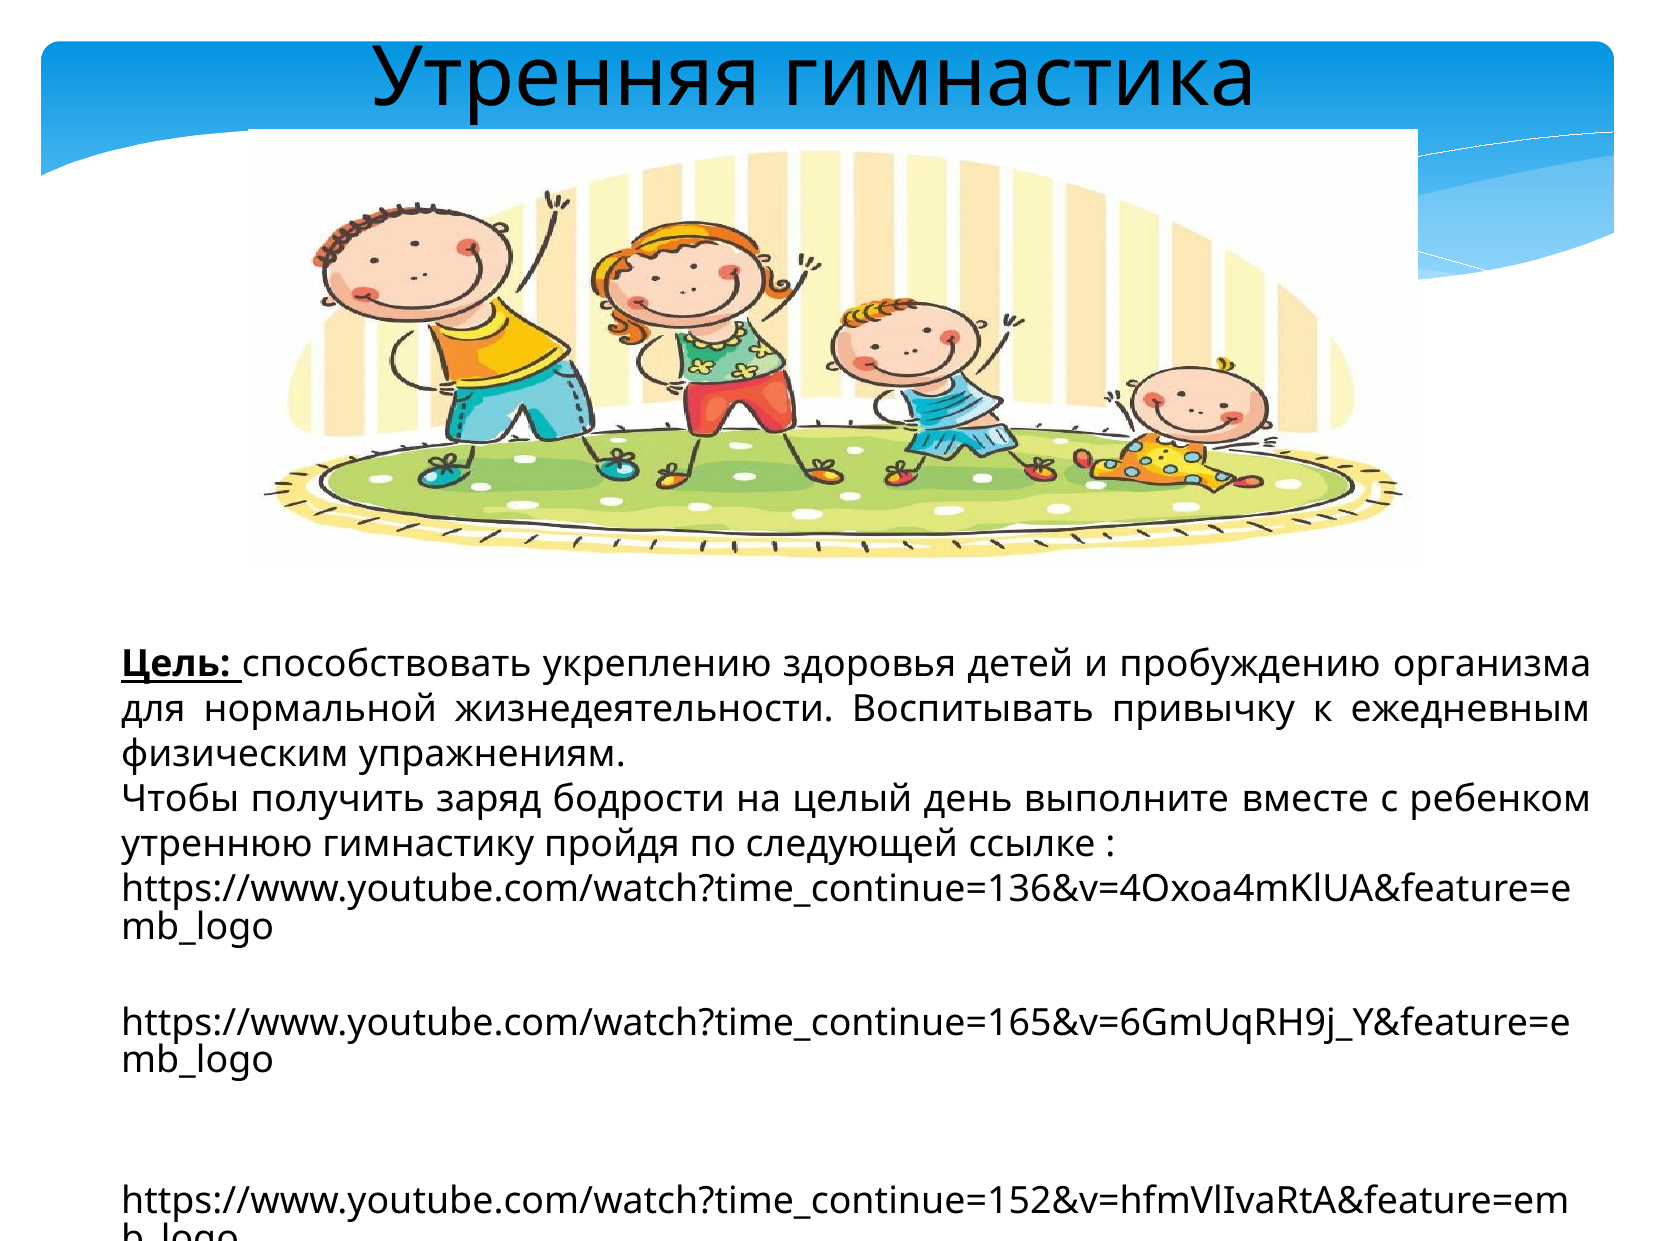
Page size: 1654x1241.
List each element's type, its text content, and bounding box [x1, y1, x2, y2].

text_box Цель: способствовать укреплению здоровья детей и пробуждению организма для нормальной жизнедеятельности. Воспитывать привычку к ежедневным физическим упражнениям. Чтобы получить заряд бодрости на целый день выполните вместе с ребенком утреннюю гимнастику пройдя по следующей cсылке : https://www.youtube.com/watch?time_continue=136&v=4Oxoa4mKlUA&feature=emb_logo https://www.youtube.com/watch?time_continue=165&v=6GmUqRH9j_Y&feature=emb_logo https://www.youtube.com/watch?time_continue=152&v=hfmVlIvaRtA&feature=emb_logo [106, 632, 1606, 1205]
text_box Утренняя гимнастика [357, 14, 1273, 129]
picture [248, 129, 1418, 567]
